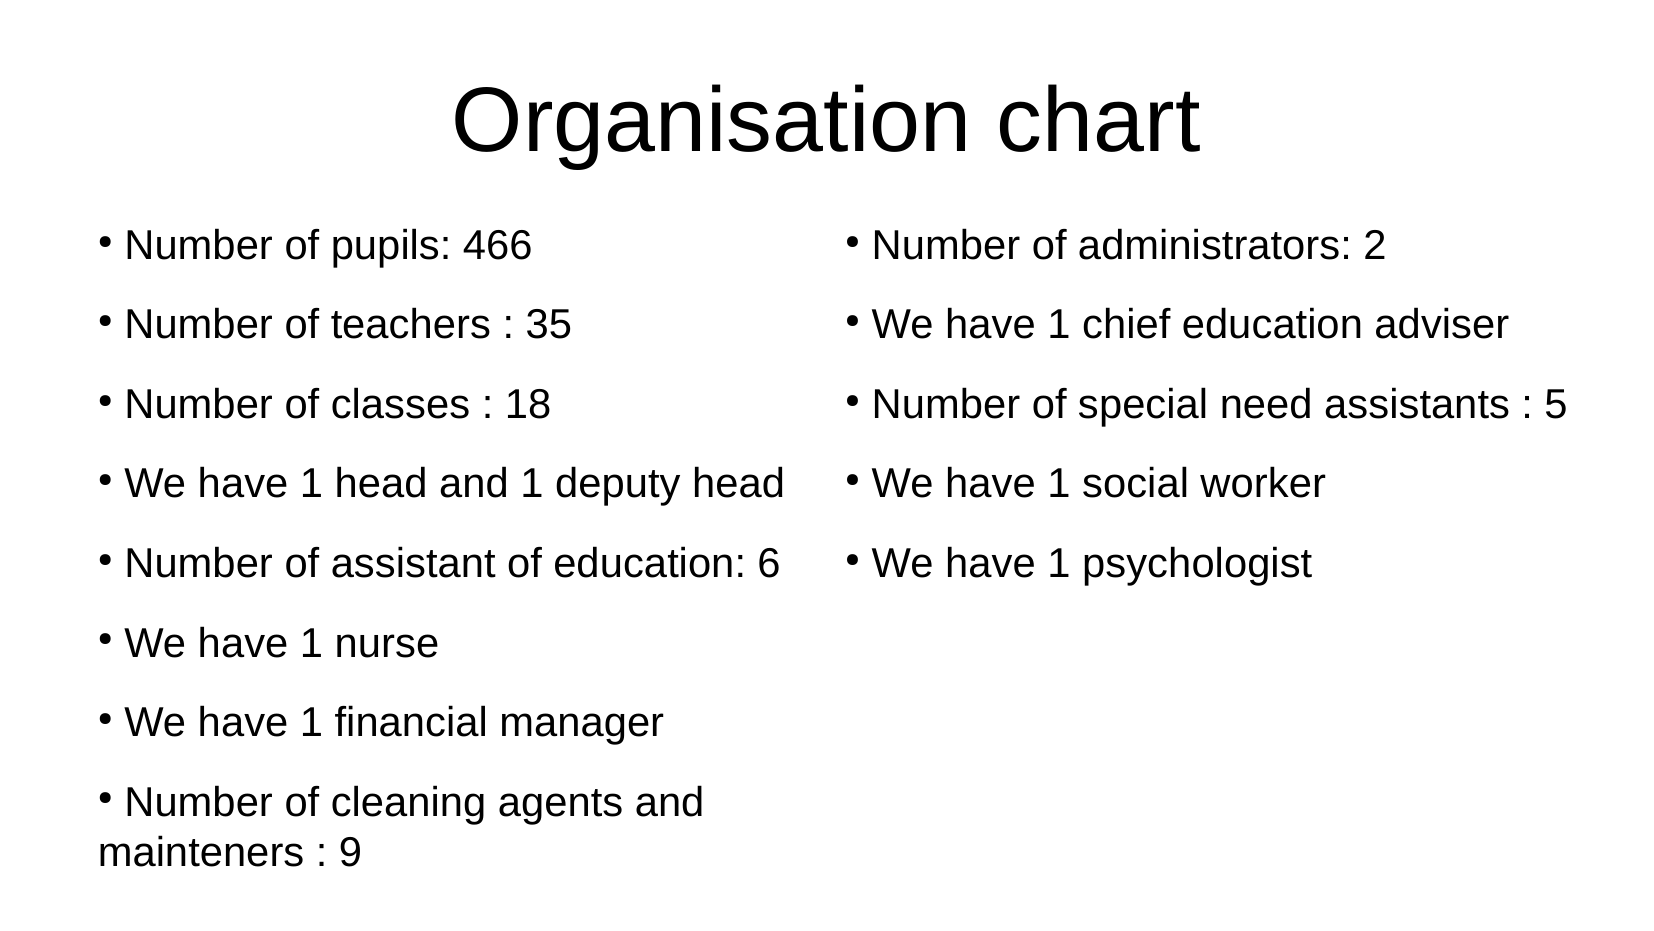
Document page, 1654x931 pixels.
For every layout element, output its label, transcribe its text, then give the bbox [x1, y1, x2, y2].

list Number of administrators: 2 We have 1 chief education adviser Number of special need assistants : 5 We have 1 social worker We have 1 psychologist [845, 217, 1572, 758]
title Organisation chart [82, 37, 1571, 193]
list Number of pupils: 466 Number of teachers : 35 Number of classes : 18 We have 1 head and 1 deputy head Number of assistant of education: 6 We have 1 nurse We have 1 financial manager Number of cleaning agents and mainteners : 9 [97, 217, 809, 894]
